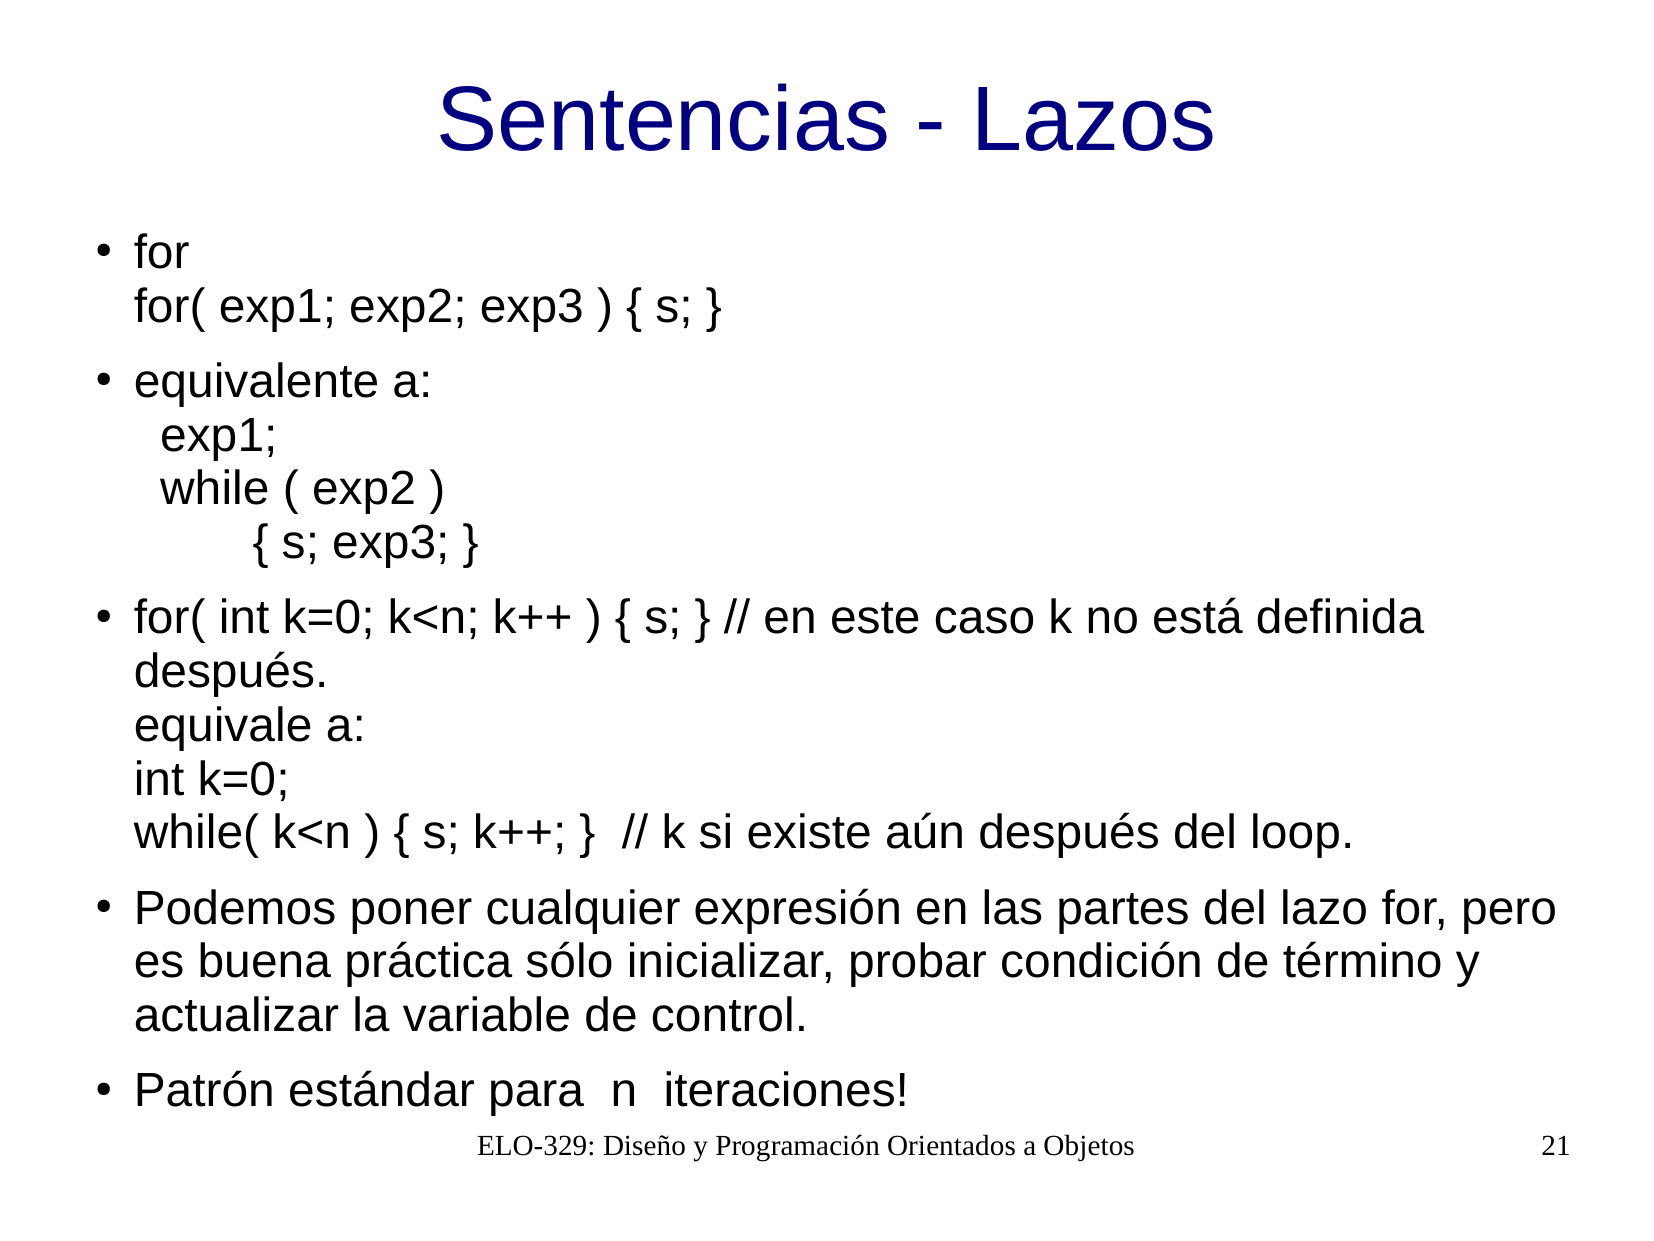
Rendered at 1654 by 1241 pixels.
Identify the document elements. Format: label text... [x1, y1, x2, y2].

title Sentencias - Lazos [82, 56, 1571, 181]
list for for( exp1; exp2; exp3 ) { s; } equivalente a: exp1; while ( exp2 ) { s; exp3; } for( int k=0; k<n; k++ ) { s; } // en este caso k no está definida después. equivale a: int k=0; while( k<n ) { s; k++; } // k si existe aún después del loop. Podemos poner cualquier expresión en las partes del lazo for, pero es buena práctica sólo inicializar, probar condición de término y actualizar la variable de control. Patrón estándar para n iteraciones! [82, 225, 1571, 1126]
